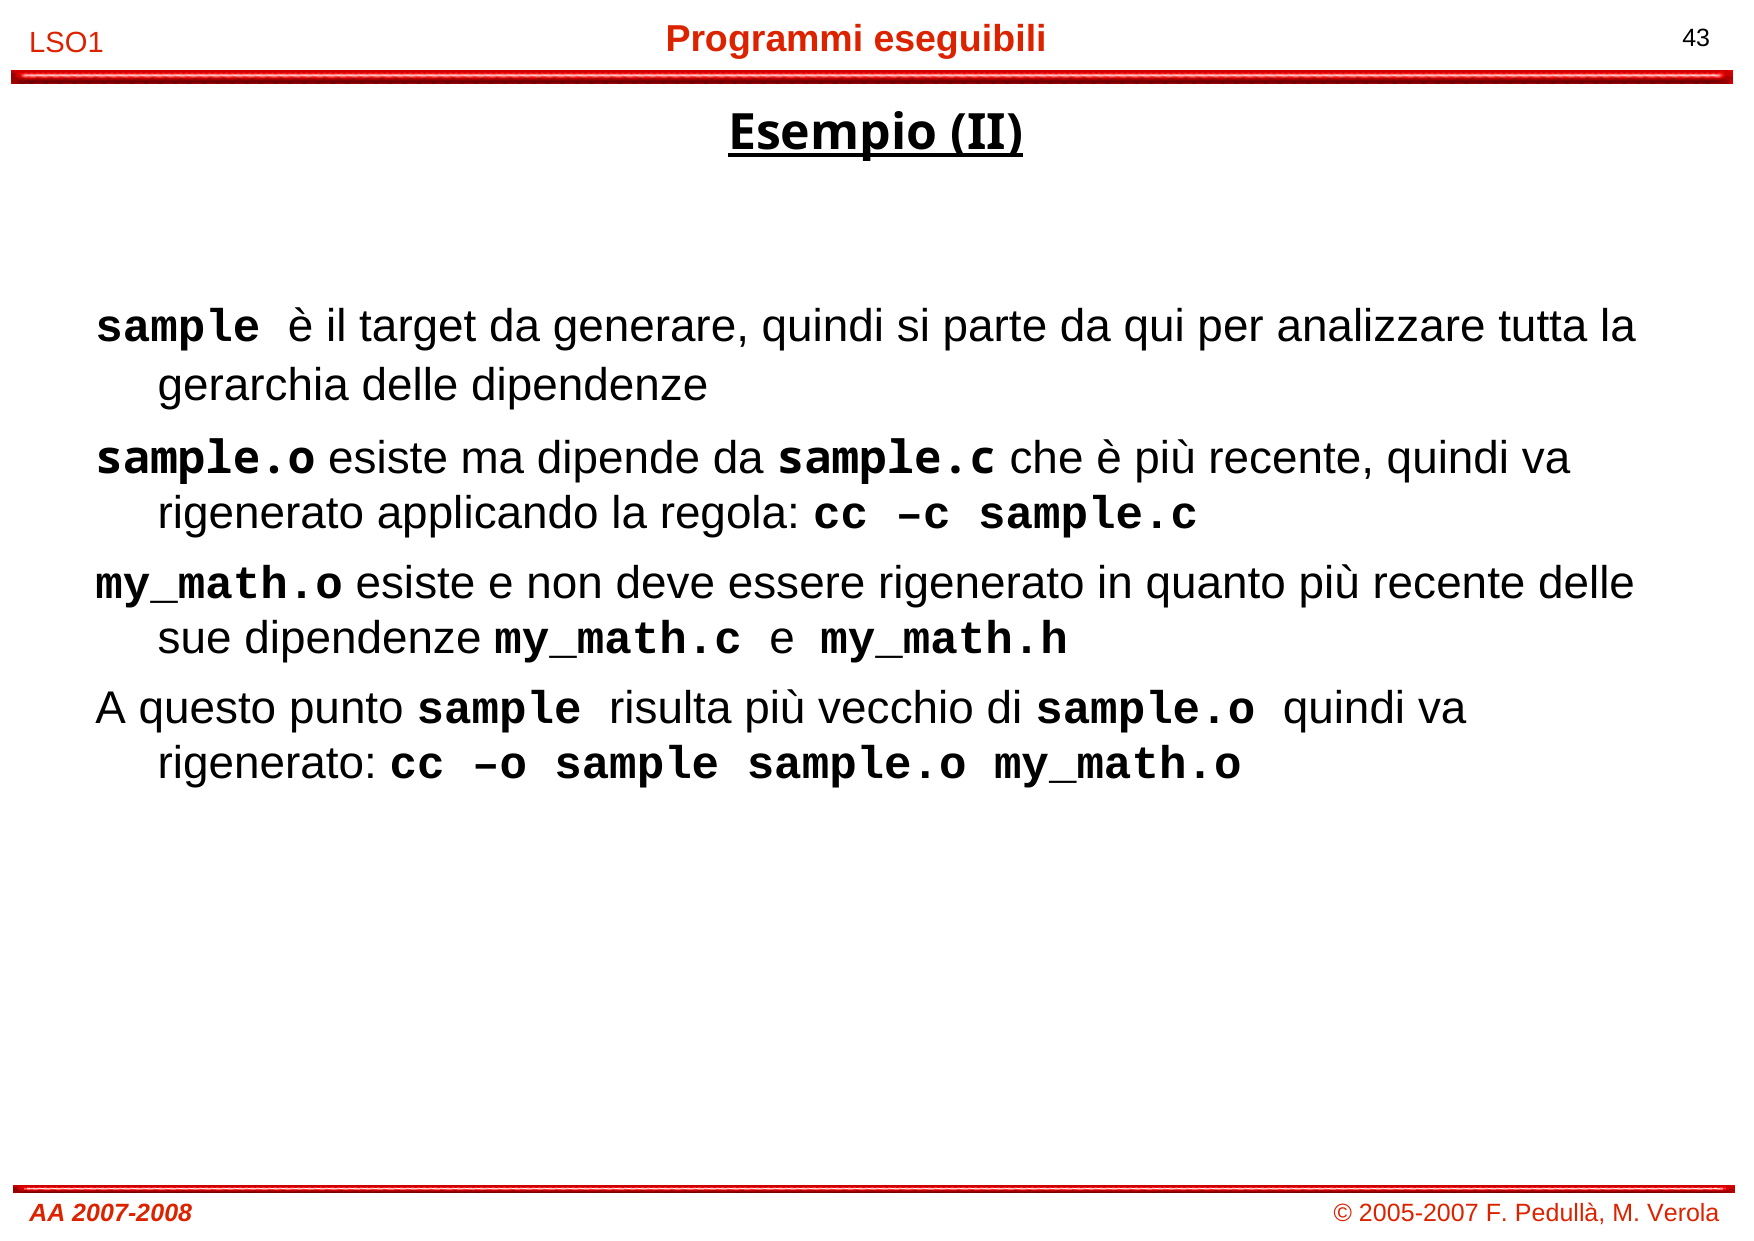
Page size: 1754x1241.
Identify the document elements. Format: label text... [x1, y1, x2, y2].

picture [13, 1185, 1735, 1193]
picture [11, 70, 1733, 84]
title Esempio (II) [570, 76, 1182, 188]
list sample è il target da generare, quindi si parte da qui per analizzare tutta la gerarchia delle dipendenze sample.o esiste ma dipende da sample.c che è più recente, quindi va rigenerato applicando la regola: cc –c sample.c my_math.o esiste e non deve essere rigenerato in quanto più recente delle sue dipendenze my_math.c e my_math.h A questo punto sample risulta più vecchio di sample.o quindi va rigenerato: cc –o sample sample.o my_math.o [78, 292, 1659, 815]
